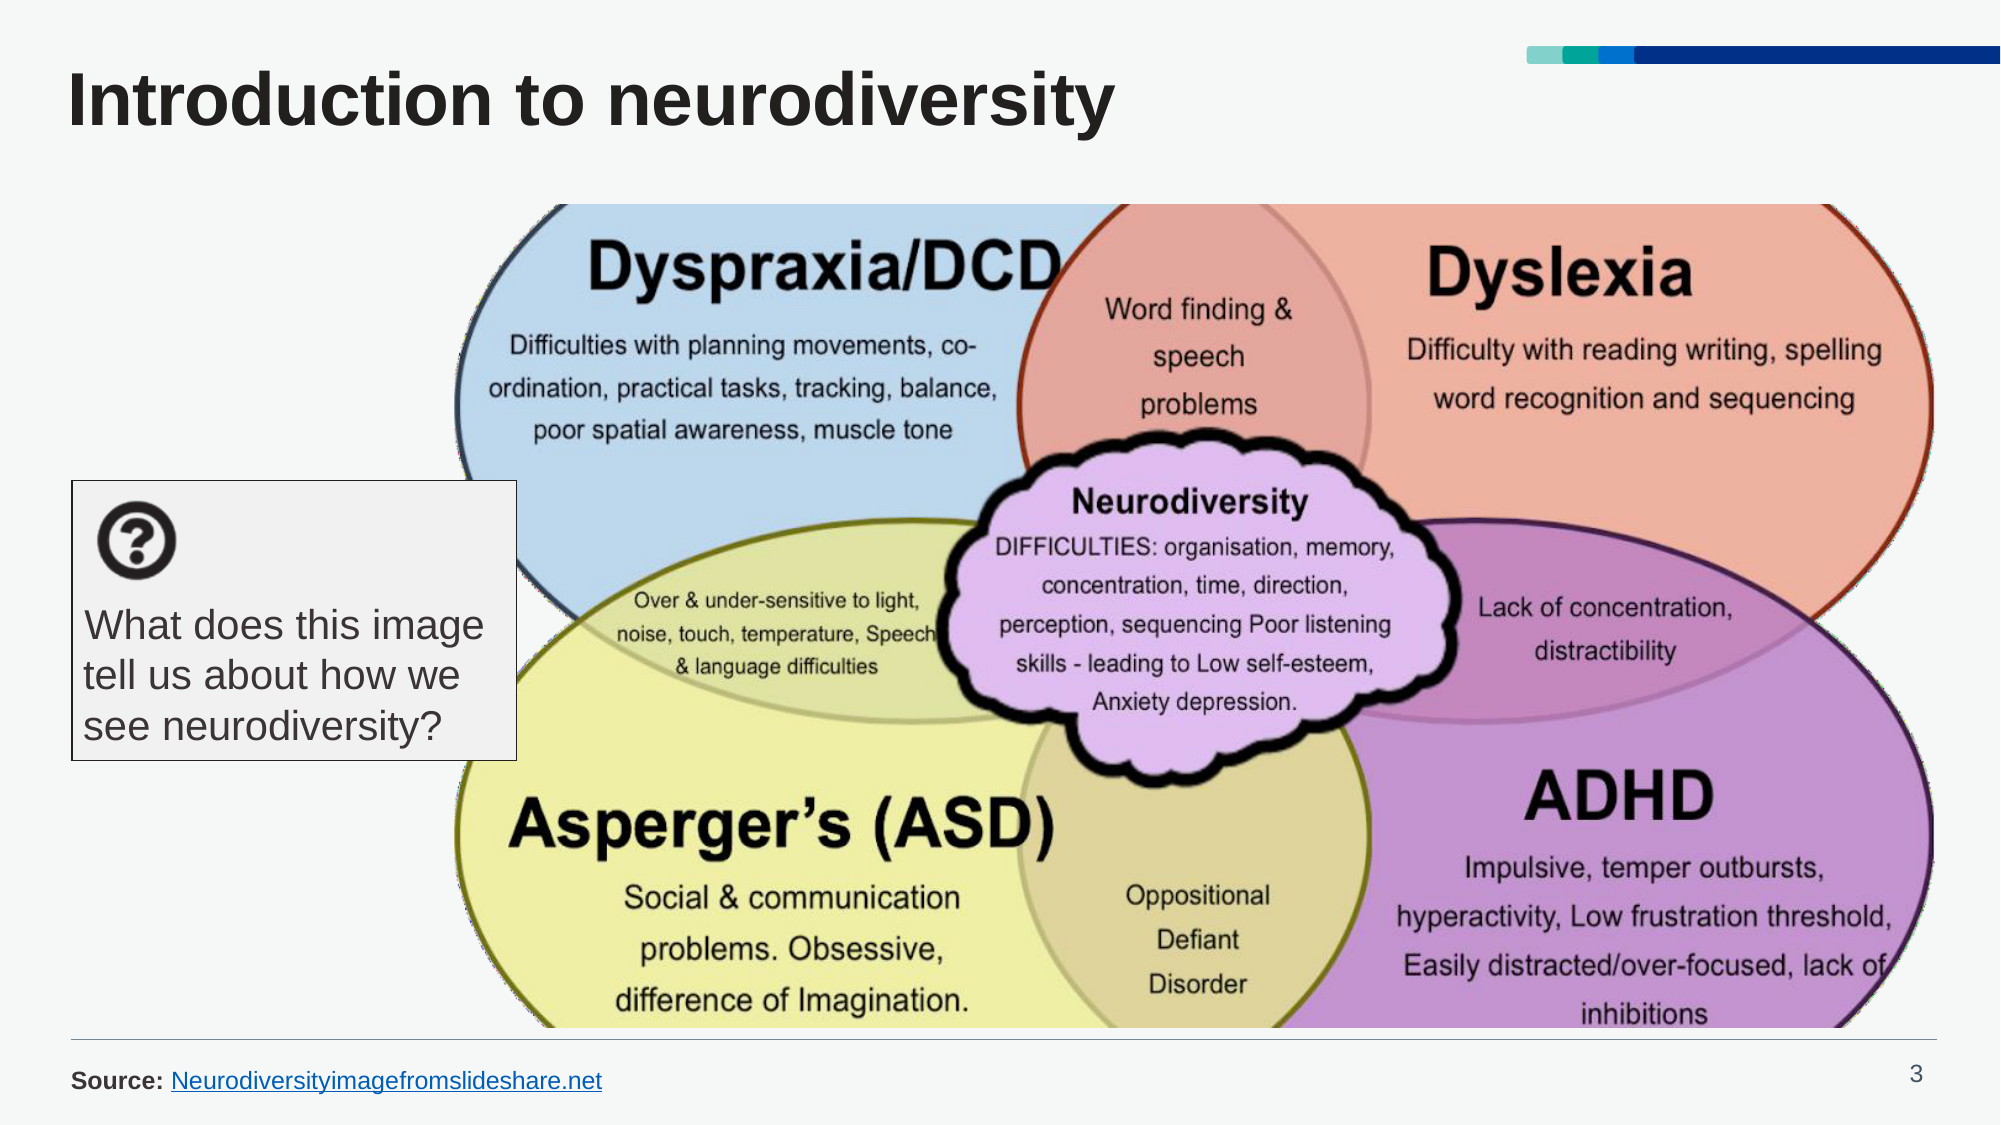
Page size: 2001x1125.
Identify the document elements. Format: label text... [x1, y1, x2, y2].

text_box Source: Neurodiversity image from slideshare.net [68, 1064, 627, 1097]
title Introduction to neurodiversity [67, 48, 1306, 144]
text_box [1889, 1057, 1932, 1091]
text_box What does this image tell us about how we see neurodiversity? [71, 480, 517, 761]
picture [454, 204, 1935, 1028]
picture [59, 462, 216, 619]
